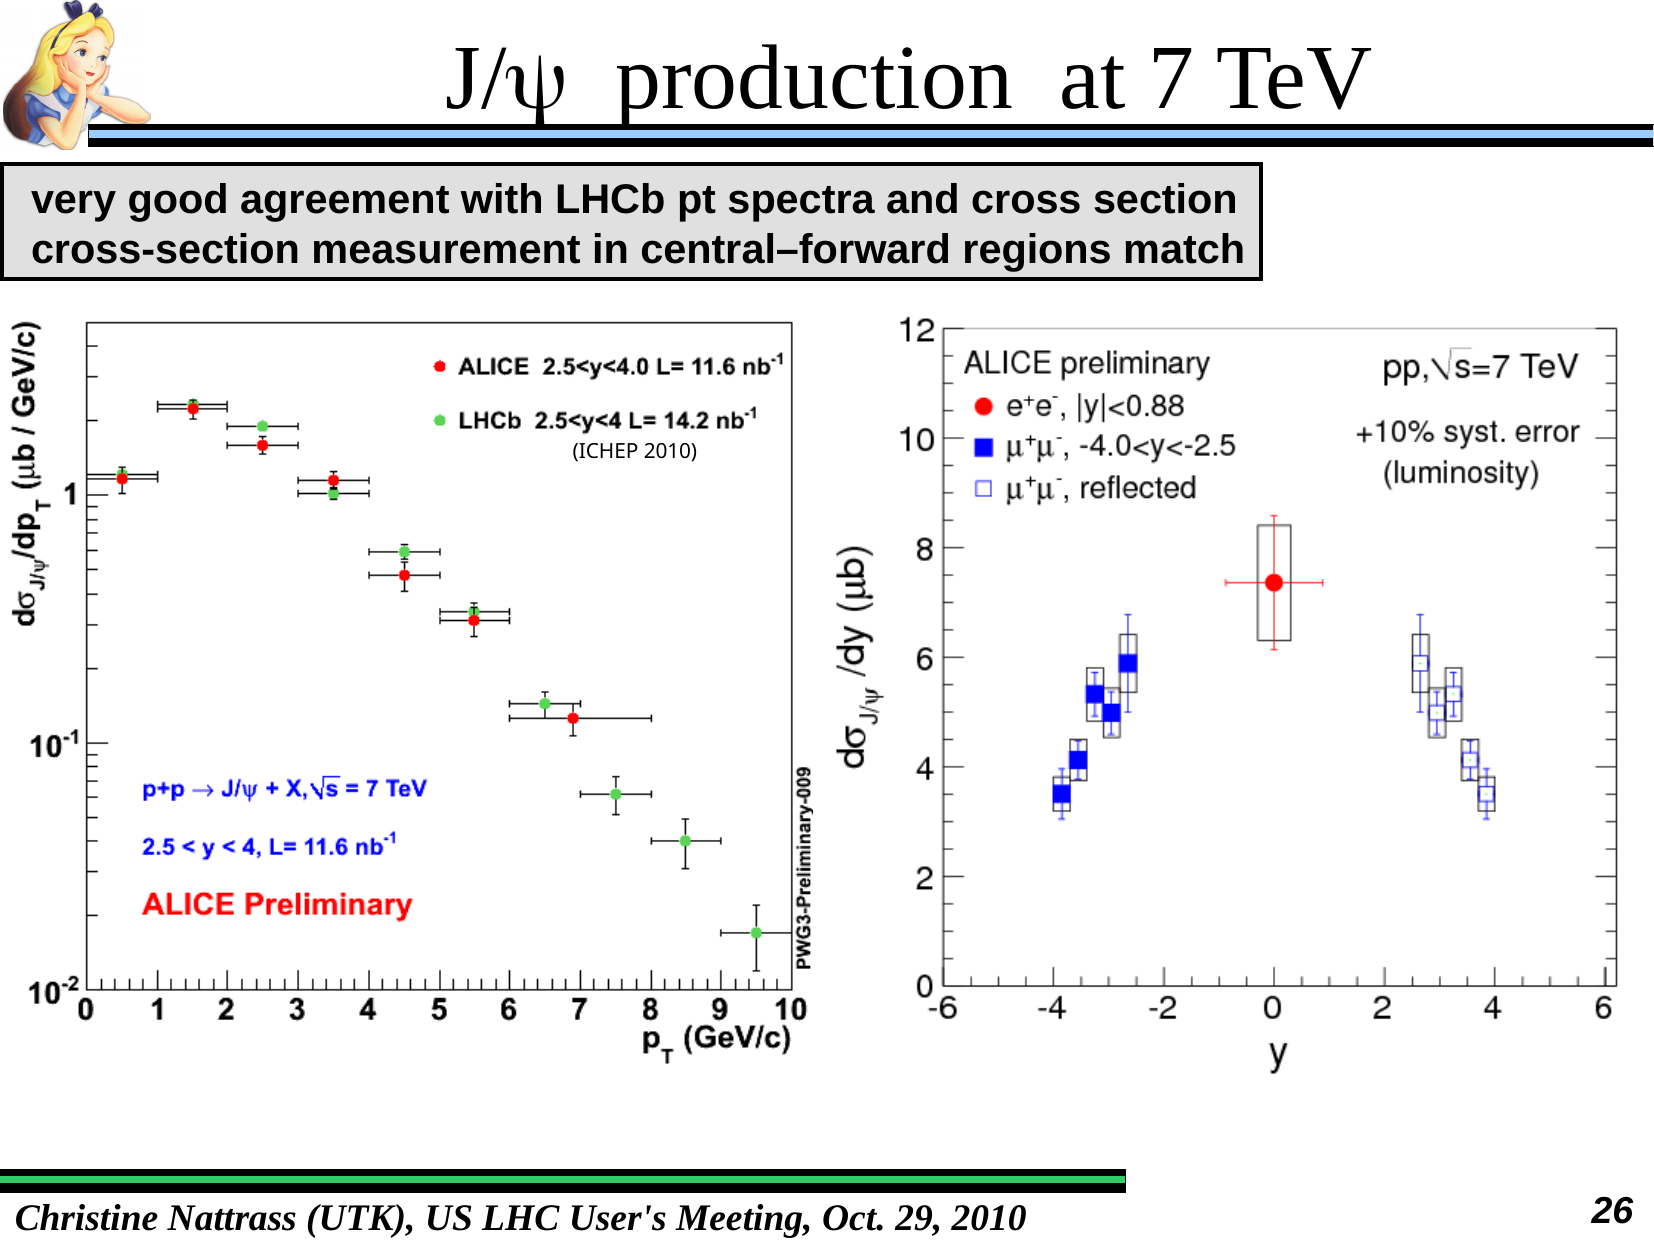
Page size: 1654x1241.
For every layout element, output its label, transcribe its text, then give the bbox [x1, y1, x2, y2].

text_box very good agreement with LHCb pt spectra and cross section cross-section measurement in central–forward regions match [1, 164, 1262, 280]
picture [3, 0, 151, 150]
text_box 26 [1572, 1182, 1648, 1240]
picture [0, 239, 814, 1074]
text_box (ICHEP 2010) [557, 429, 713, 471]
picture [825, 296, 1651, 1088]
title J/productionat 7 TeV [165, 15, 1653, 139]
